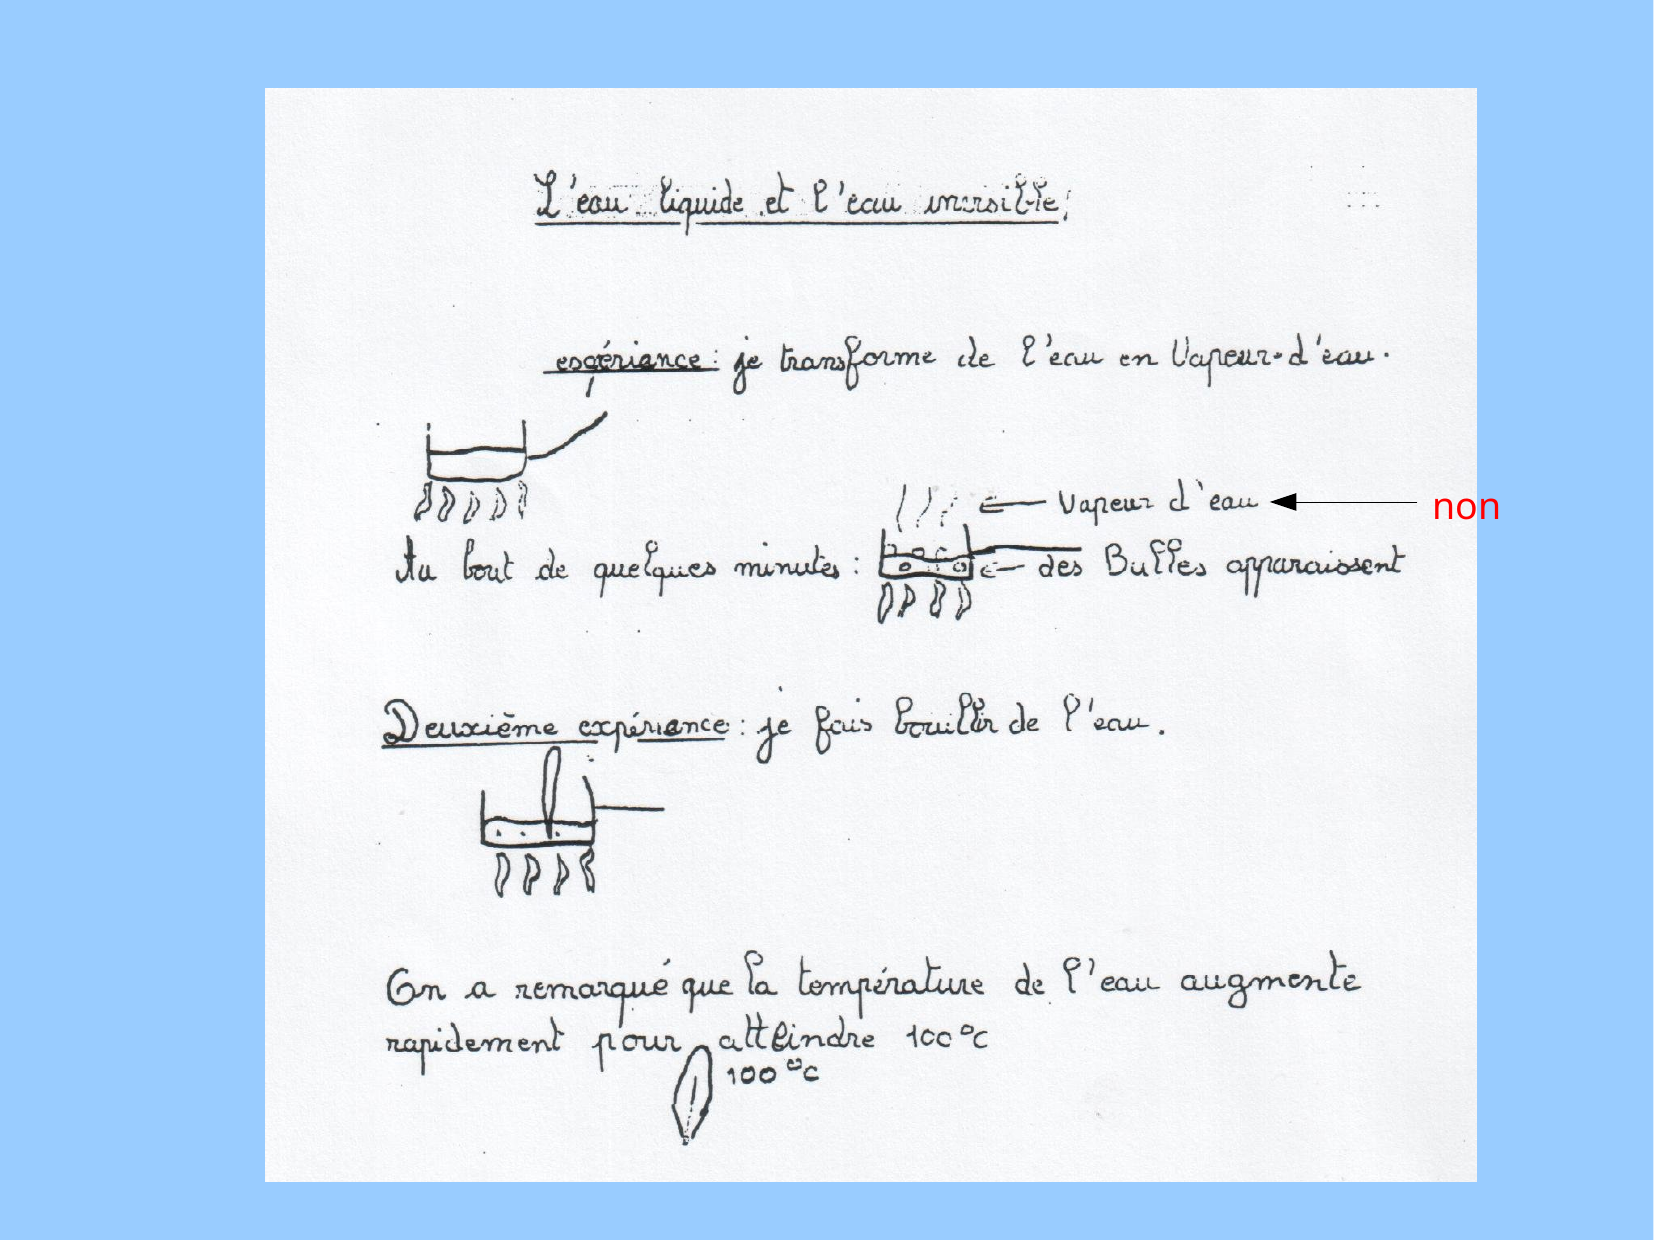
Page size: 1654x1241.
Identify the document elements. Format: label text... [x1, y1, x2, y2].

text_box non [1417, 472, 1536, 531]
picture [265, 88, 1477, 1182]
